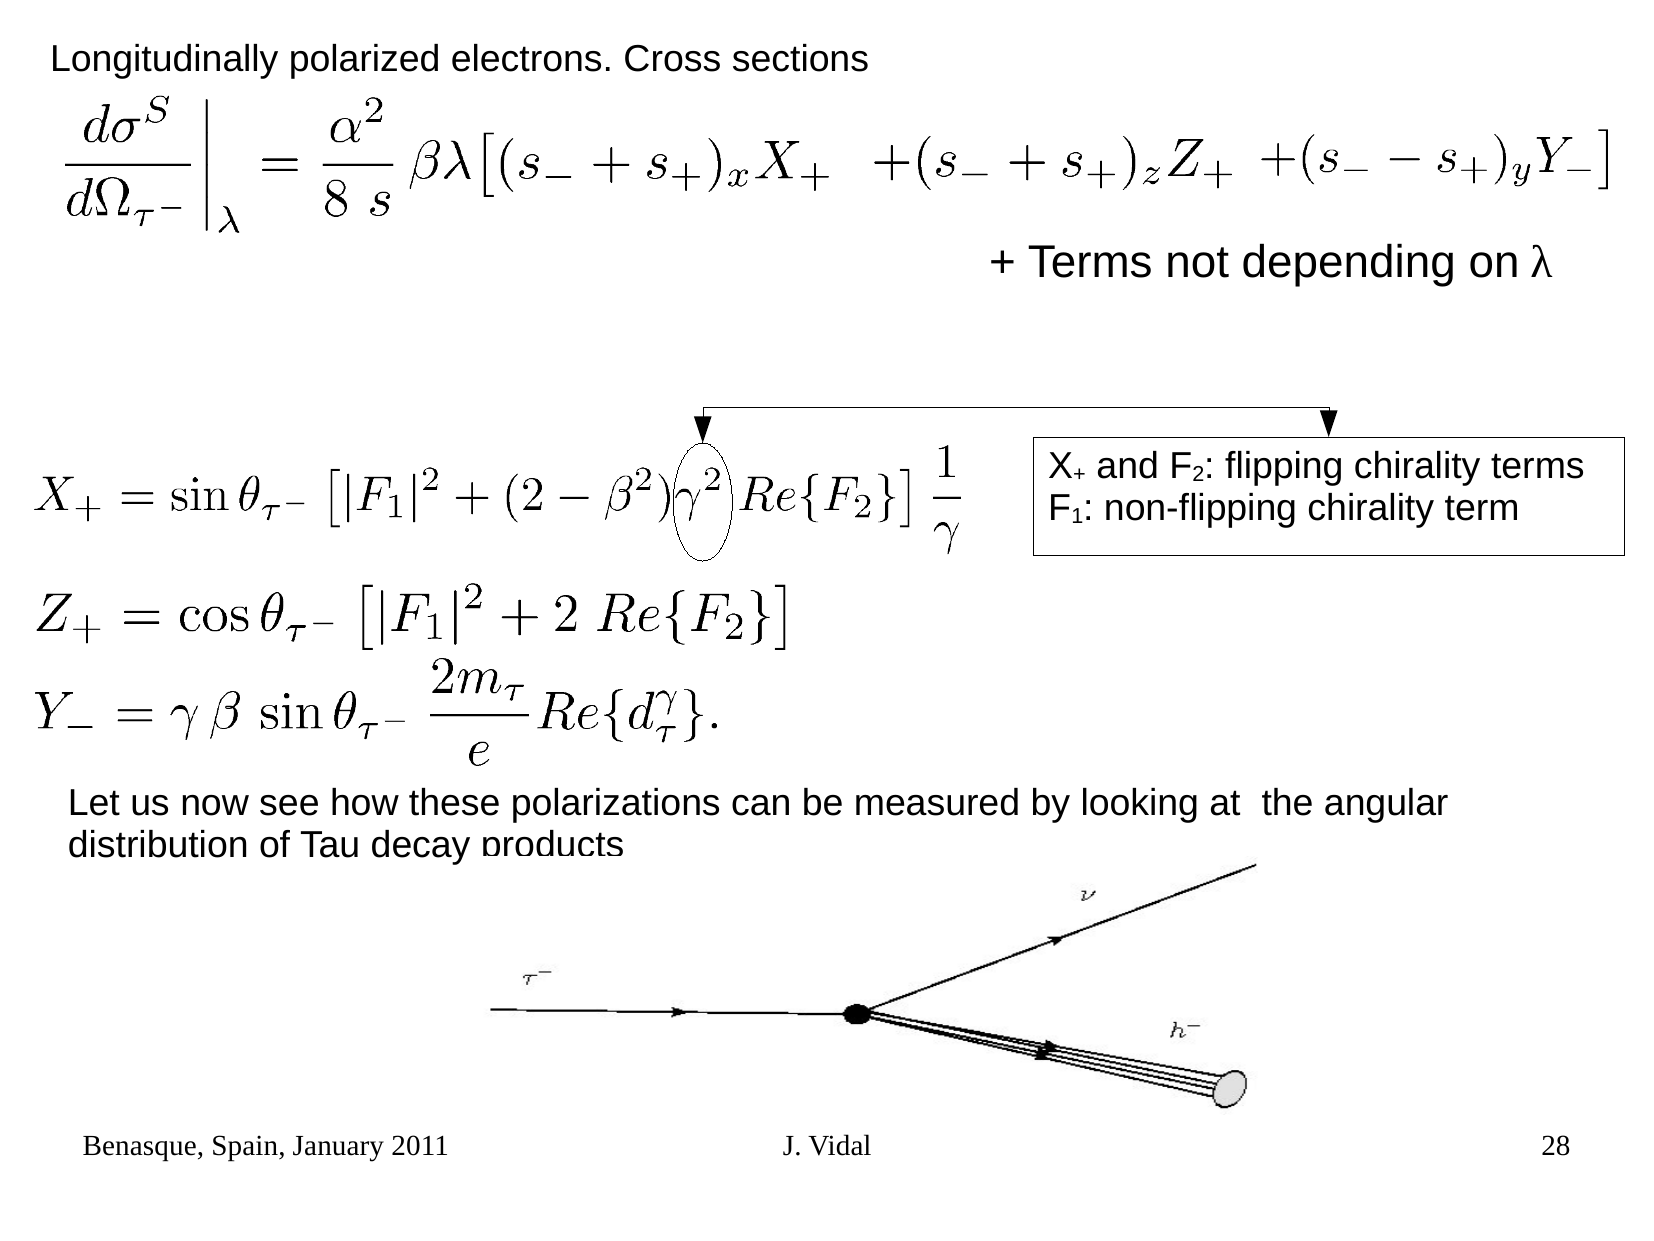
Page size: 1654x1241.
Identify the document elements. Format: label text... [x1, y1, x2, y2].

text_box Let us now see how these polarizations can be measured by looking at the angular distribution of Tau decay products [53, 774, 1572, 874]
picture [29, 438, 967, 556]
text_box X+ and F2: flipping chirality terms F1: non-flipping chirality term [1034, 438, 1600, 555]
picture [59, 88, 839, 240]
picture [472, 856, 1272, 1115]
text_box X+ and F2: flipping chirality terms F1: non-flipping chirality term [1033, 556, 1600, 561]
picture [867, 129, 1241, 194]
text_box + Terms not depending on λ [974, 228, 1568, 296]
picture [1255, 123, 1625, 194]
text_box Longitudinally polarized electrons. Cross sections [35, 30, 1571, 88]
picture [29, 578, 802, 768]
